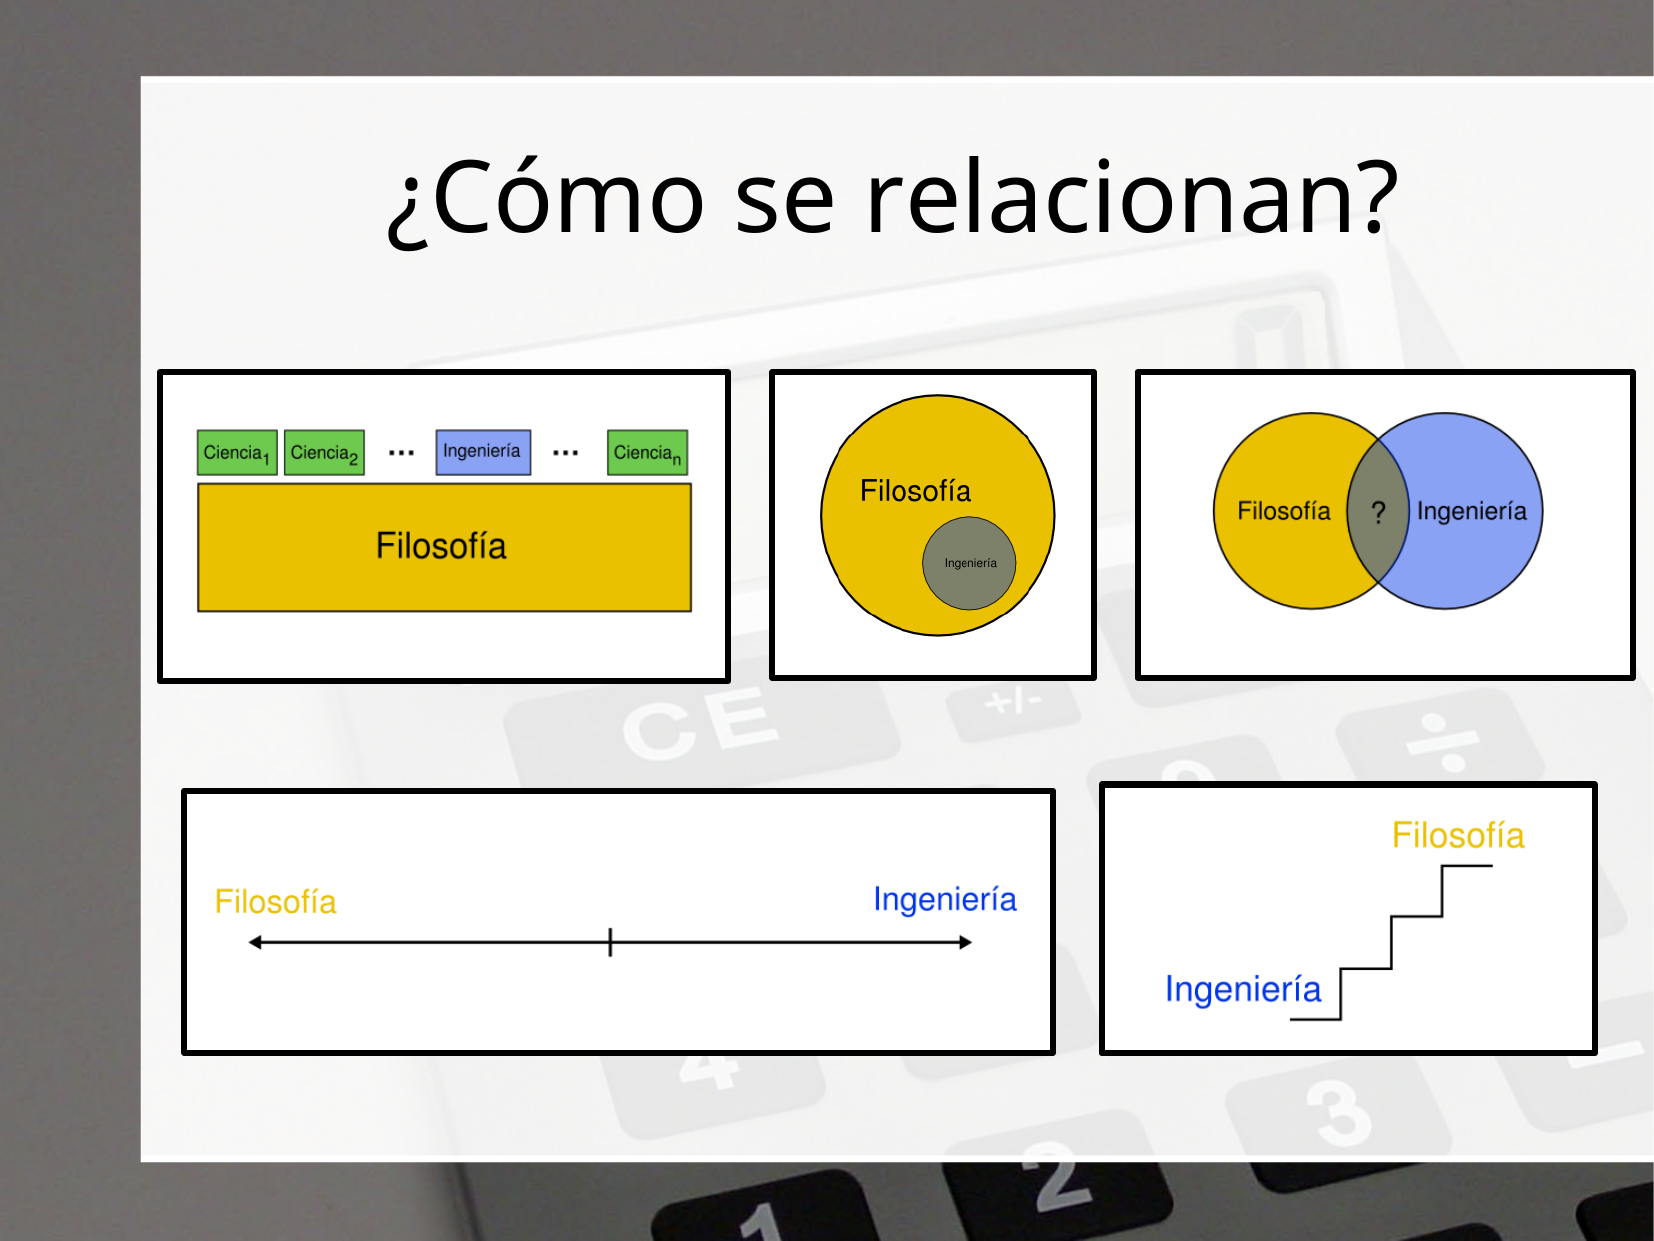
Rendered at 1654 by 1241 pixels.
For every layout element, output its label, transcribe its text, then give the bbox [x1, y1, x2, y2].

picture [0, 0, 1654, 1241]
title ¿Cómo se relacionan? [150, 89, 1639, 297]
